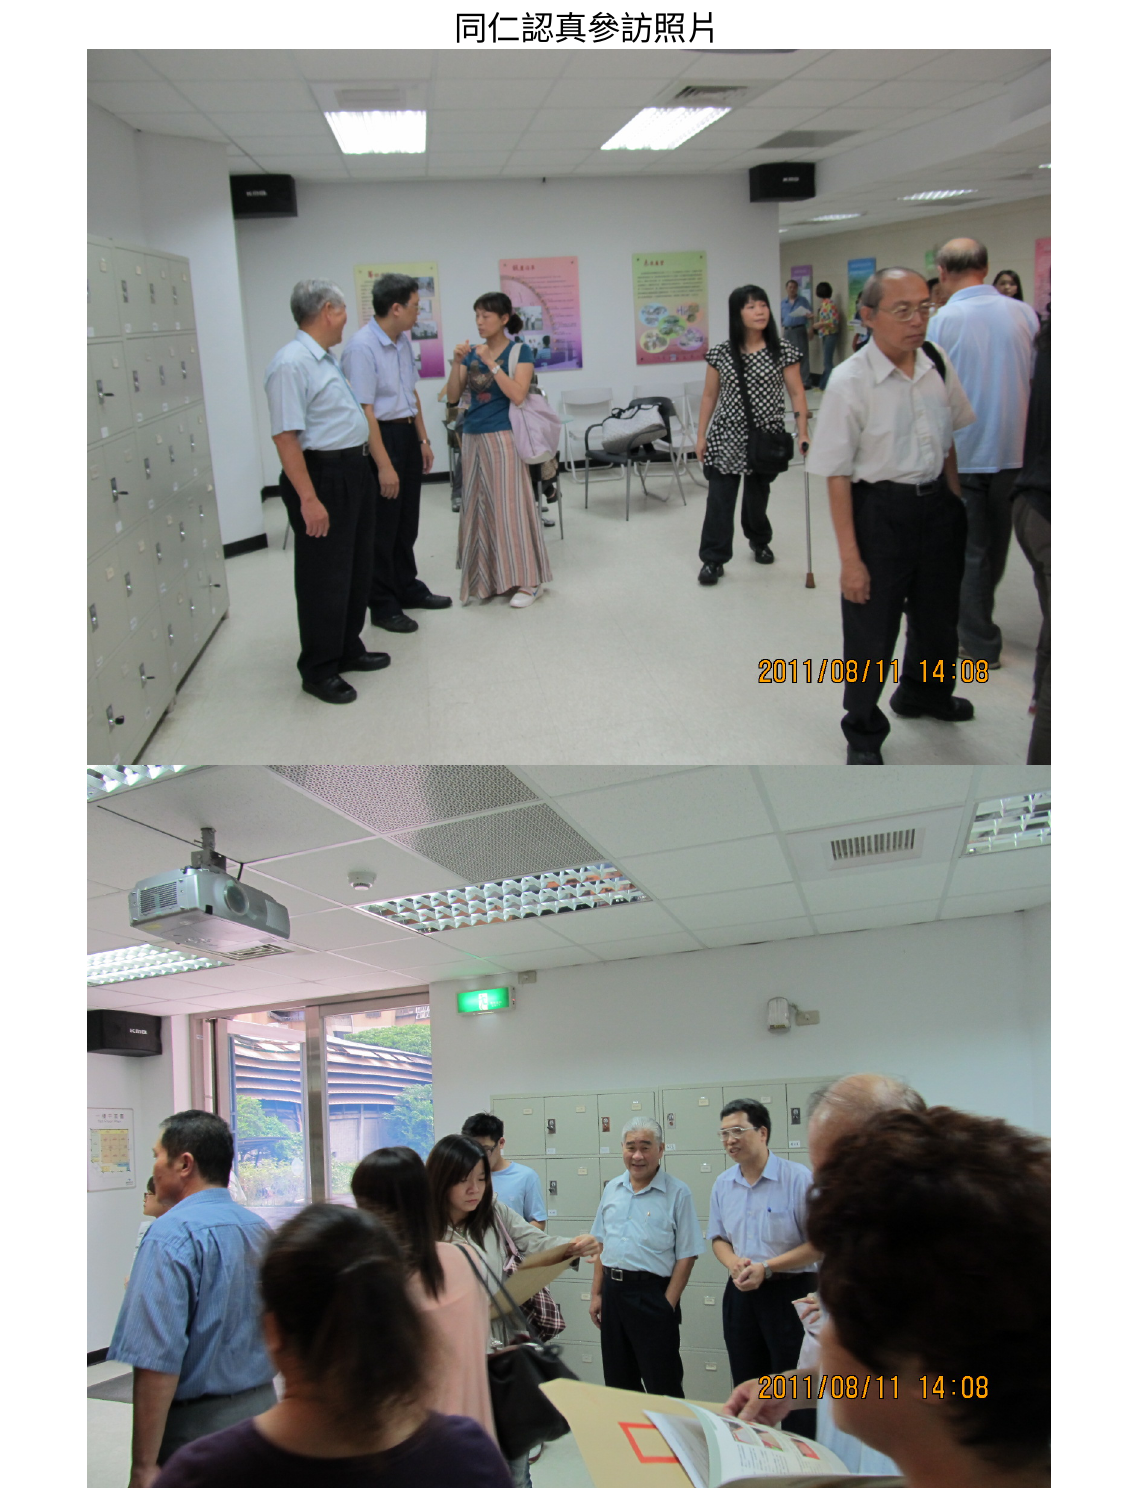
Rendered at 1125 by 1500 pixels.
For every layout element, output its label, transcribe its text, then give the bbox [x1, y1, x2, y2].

text_box 同仁認真參訪照片 [287, 0, 888, 49]
picture [87, 49, 1051, 1488]
